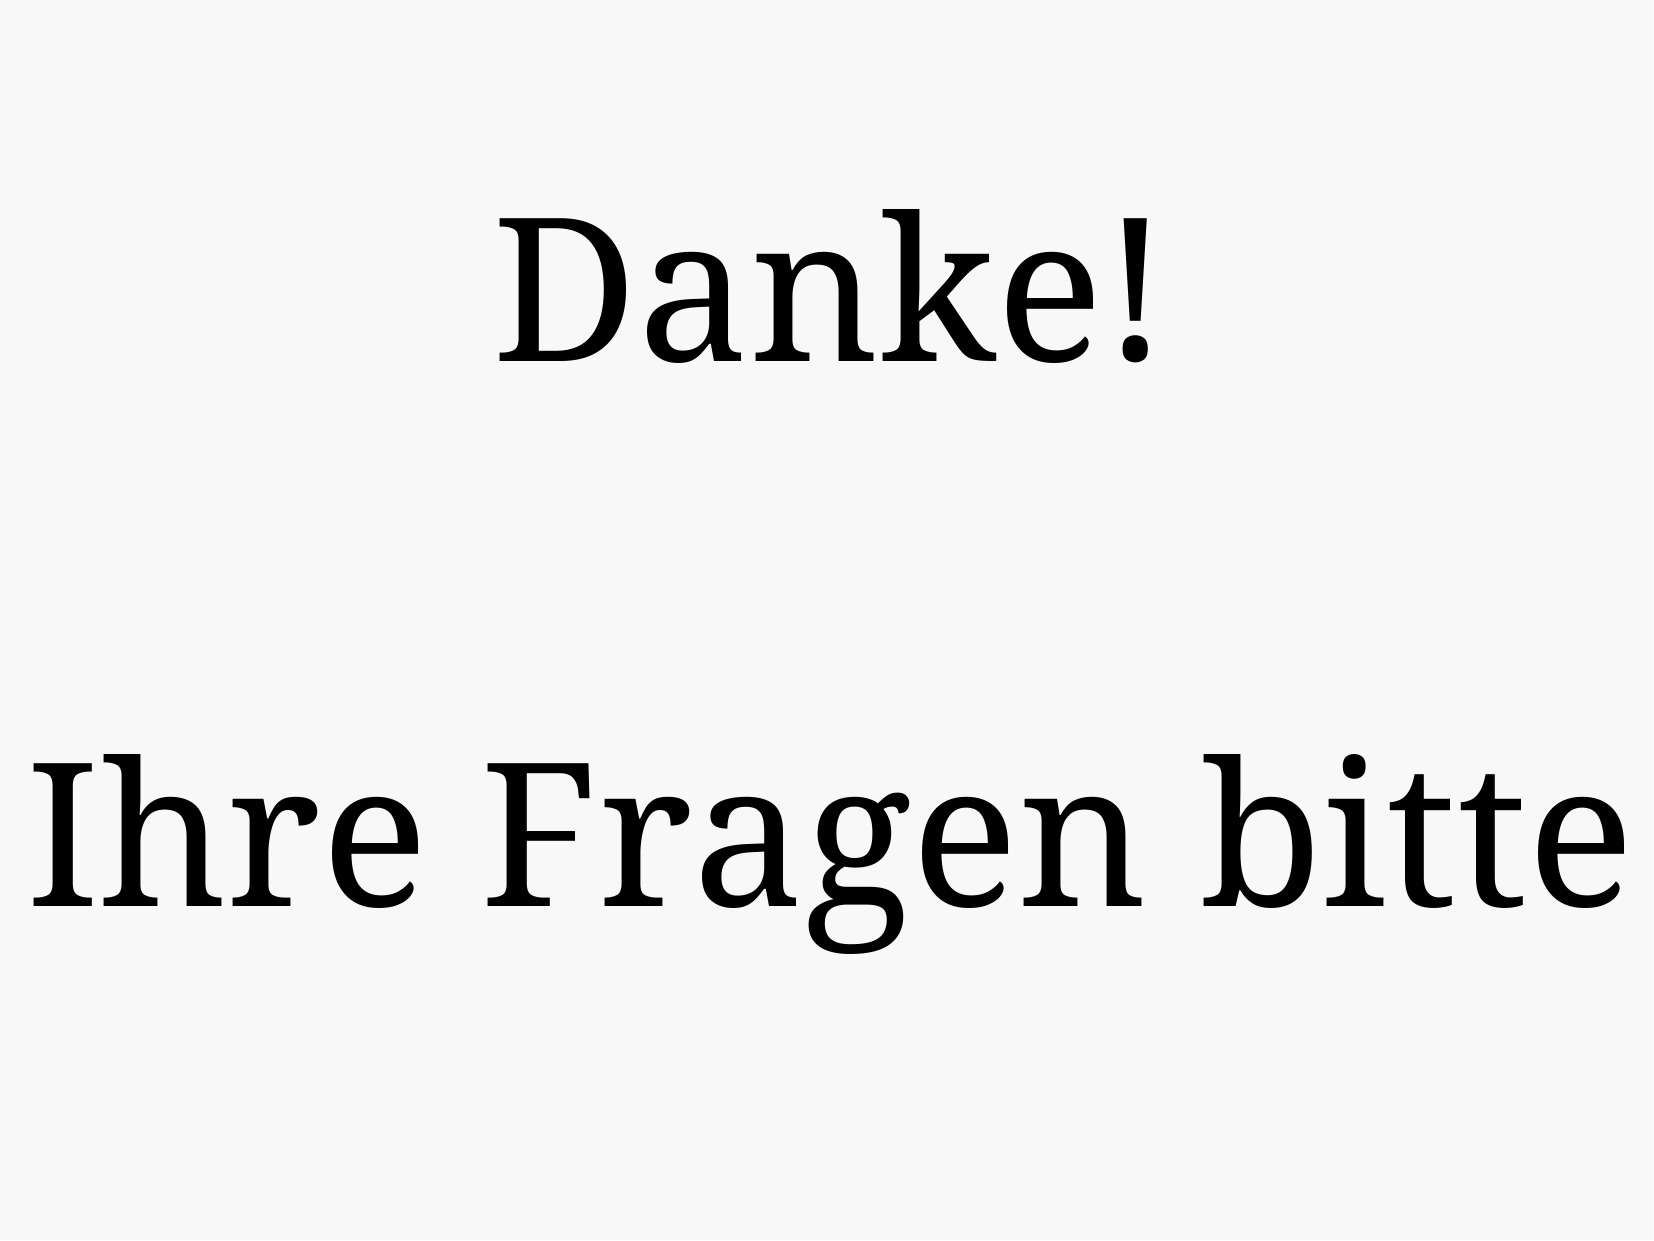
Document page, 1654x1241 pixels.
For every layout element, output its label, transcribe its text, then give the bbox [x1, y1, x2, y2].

text_box Danke! Ihre Fragen bitte [97, 147, 1565, 1036]
